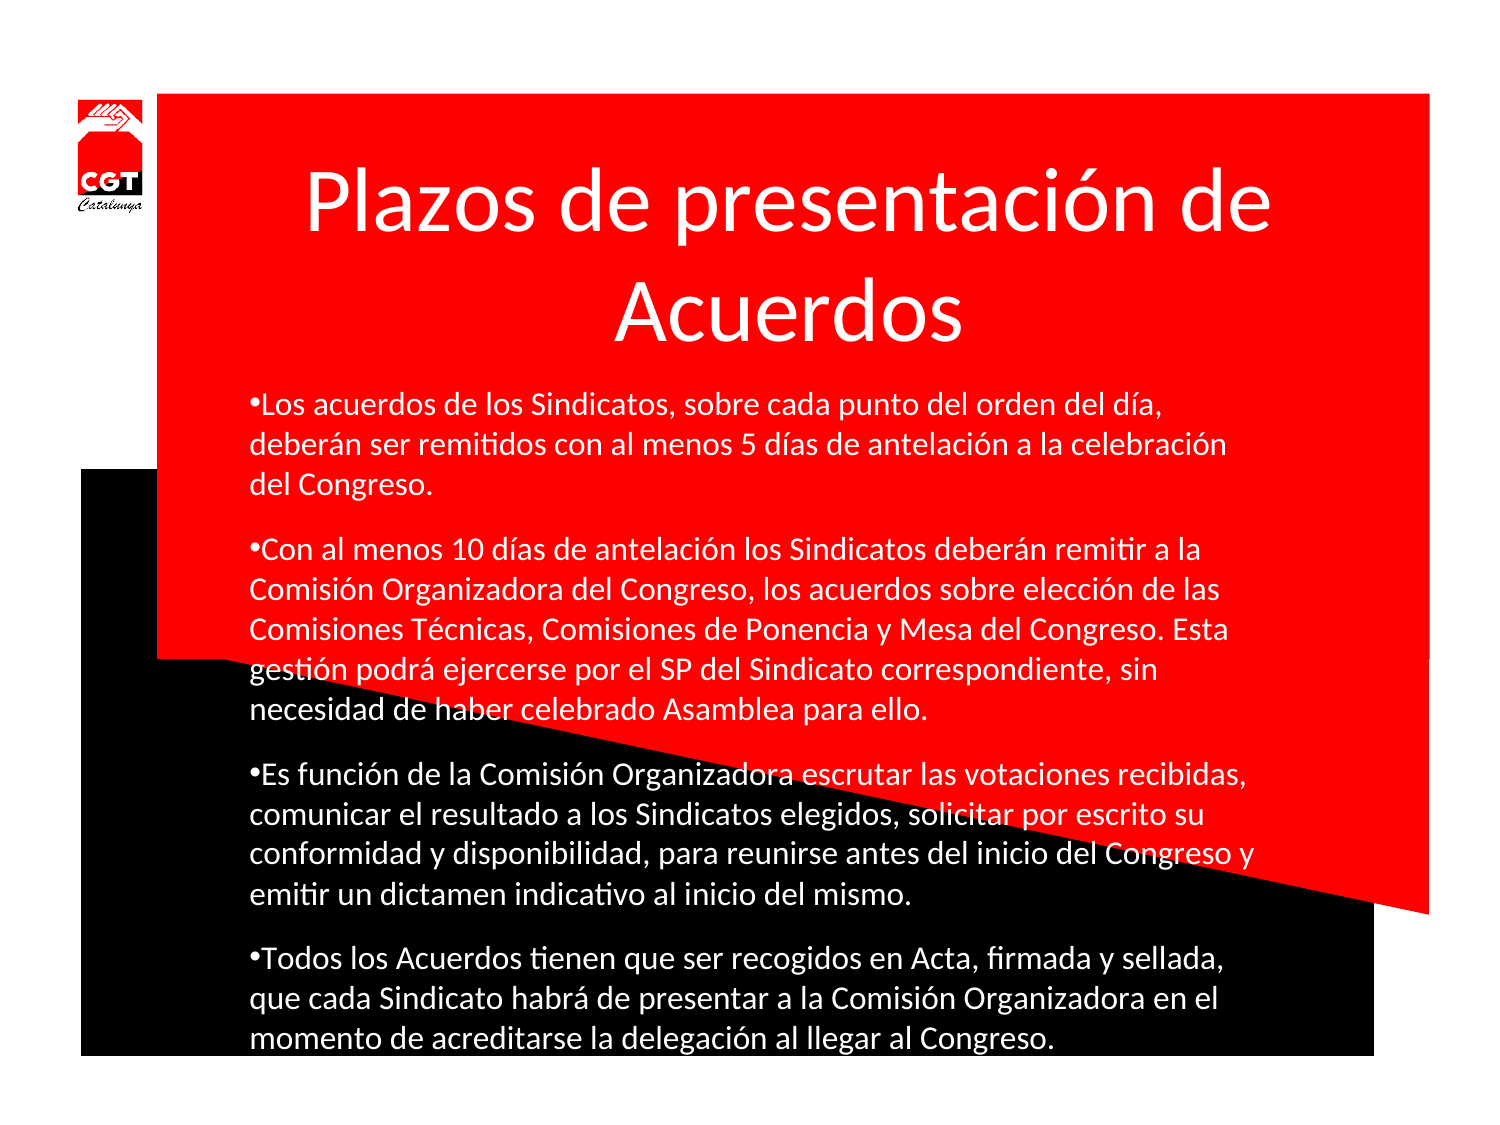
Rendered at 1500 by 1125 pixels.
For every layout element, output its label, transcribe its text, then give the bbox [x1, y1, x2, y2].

text_box [683, 1048, 691, 1053]
text_box [81, 93, 1430, 1055]
text_box Los acuerdos de los Sindicatos, sobre cada punto del orden del día, deberán ser remitidos con al menos 5 días de antelación a la celebración del Congreso. Con al menos 10 días de antelación los Sindicatos deberán remitir a la Comisión Organizadora del Congreso, los acuerdos sobre elección de las Comisiones Técnicas, Comisiones de Ponencia y Mesa del Congreso. Esta gestión podrá ejercerse por el SP del Sindicato correspondiente, sin necesidad de haber celebrado Asamblea para ello. Es función de la Comisión Organizadora escrutar las votaciones recibidas, comunicar el resultado a los Sindicatos elegidos, solicitar por escrito su conformidad y disponibilidad, para reunirse antes del inicio del Congreso y emitir un dictamen indicativo al inicio del mismo. Todos los Acuerdos tienen que ser recogidos en Acta, firmada y sellada, que cada Sindicato habrá de presentar a la Comisión Organizadora en el momento de acreditarse la delegación al llegar al Congreso. [234, 375, 1285, 961]
chart [70, 93, 153, 220]
text_box [976, 1048, 984, 1053]
title Plazos de presentación de Acuerdos [152, 128, 1428, 370]
text_box [842, 1035, 849, 1041]
text_box [842, 1048, 850, 1053]
text_box [683, 1035, 690, 1041]
text_box [976, 1035, 983, 1041]
